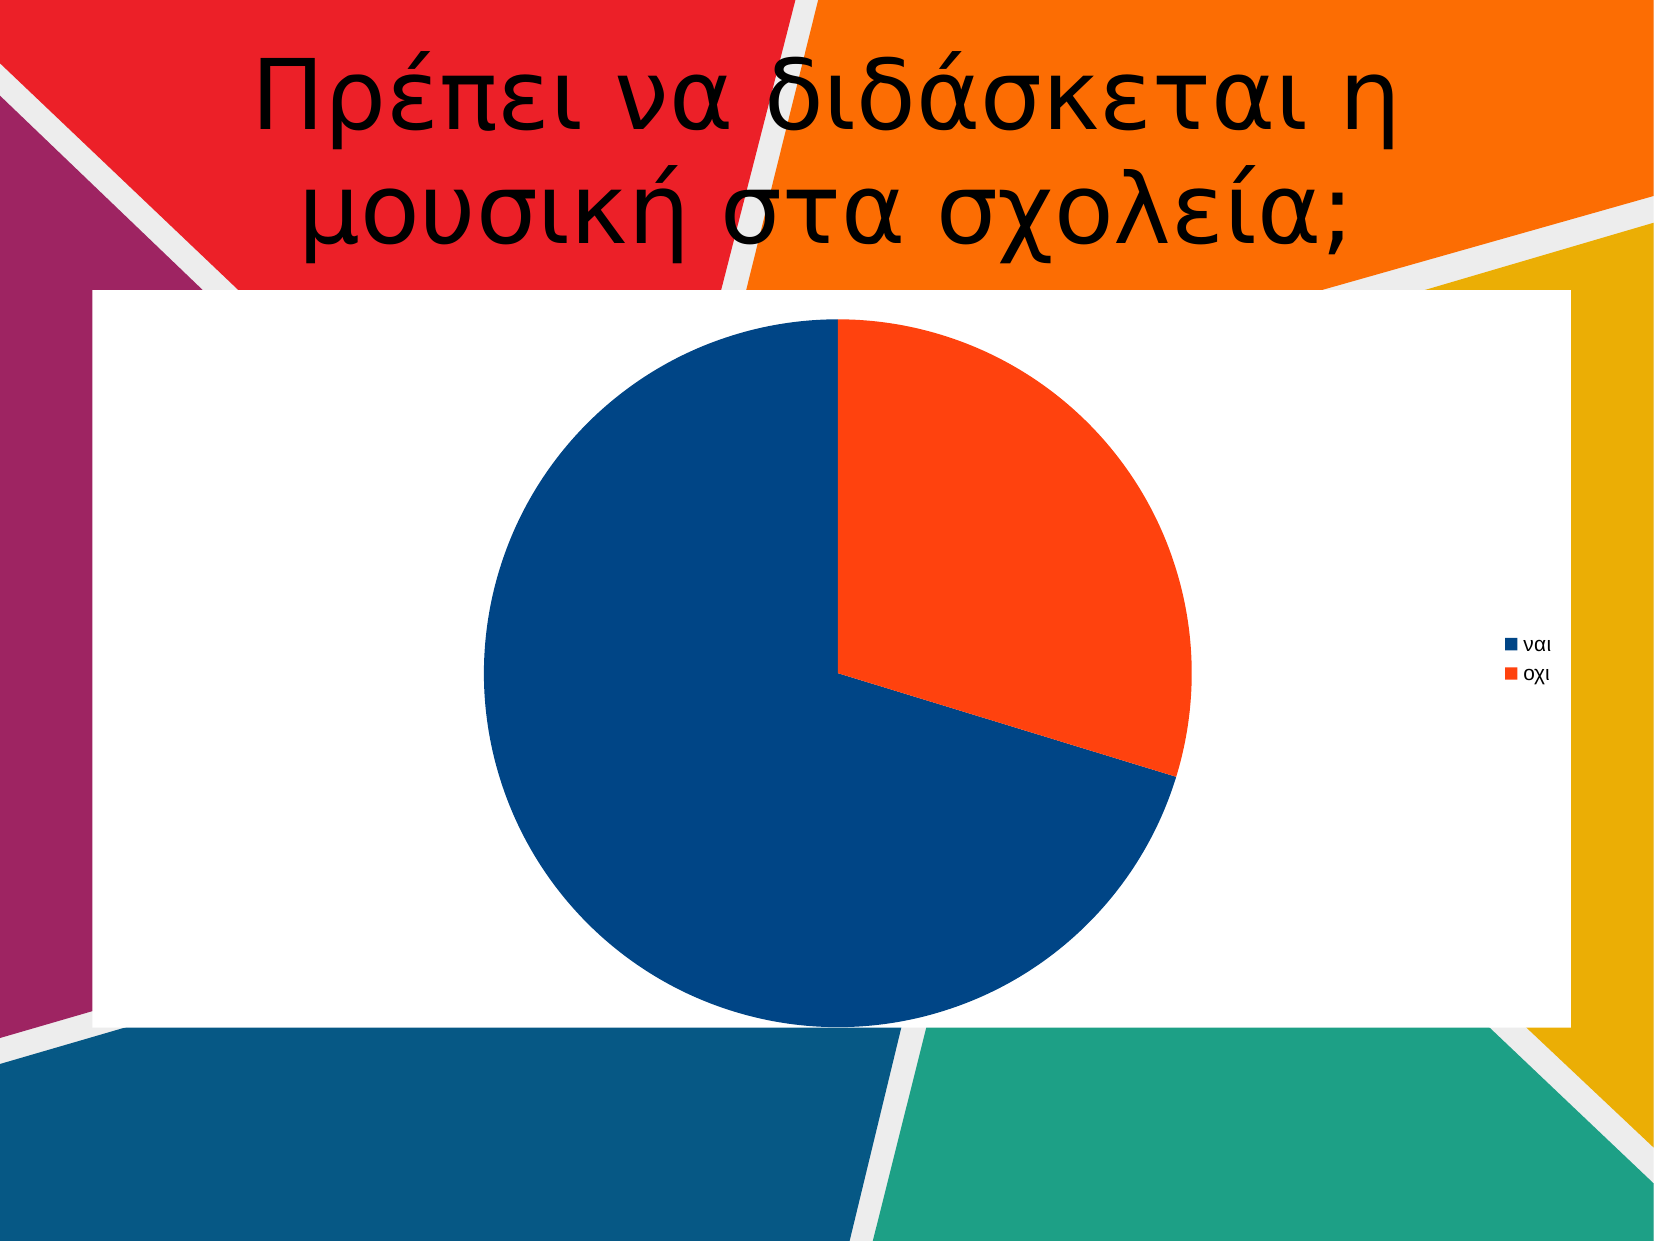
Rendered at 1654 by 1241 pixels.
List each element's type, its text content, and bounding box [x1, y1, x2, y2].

chart [92, 290, 1571, 1028]
title Πρέπει να διδάσκεται η μουσική στα σχολεία; [82, 39, 1571, 267]
